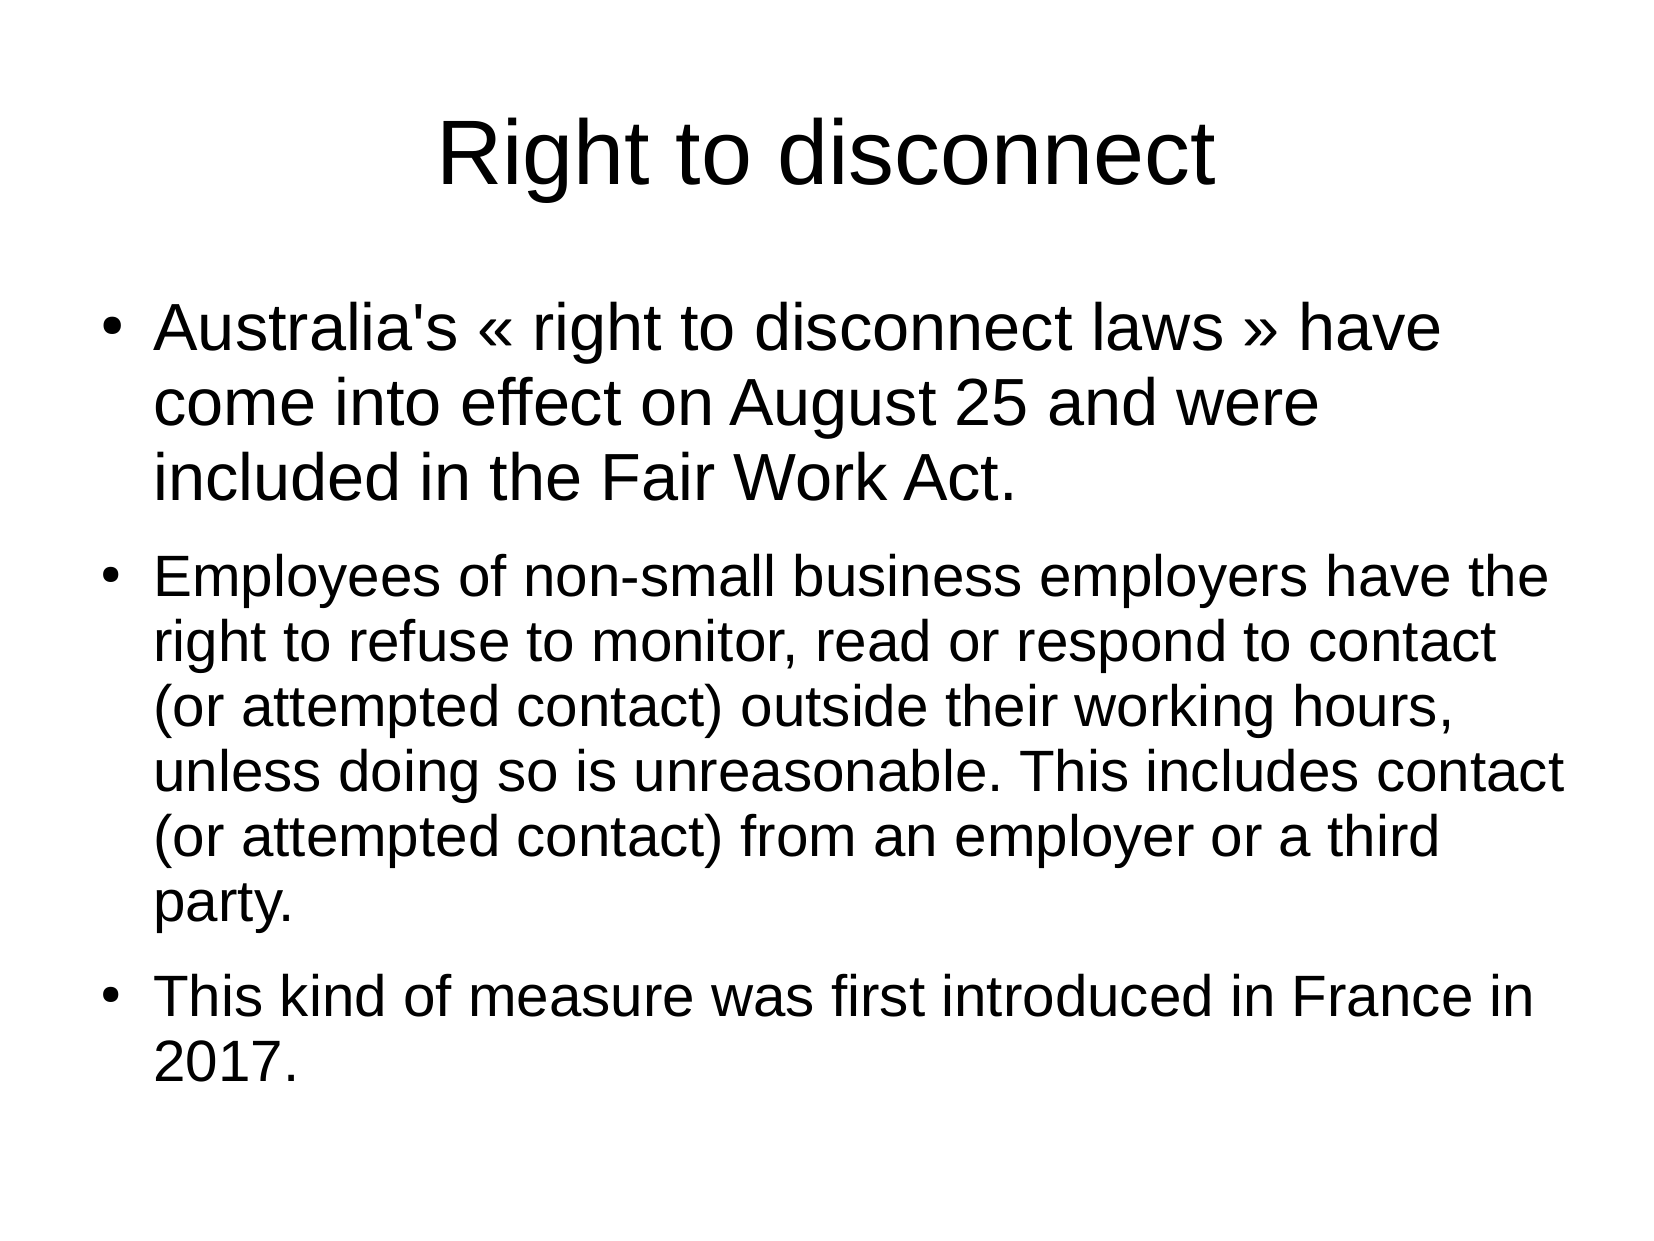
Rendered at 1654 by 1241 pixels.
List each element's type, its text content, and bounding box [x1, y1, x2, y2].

title Right to disconnect [82, 49, 1571, 257]
list Australia's « right to disconnect laws » have come into effect on August 25 and were included in the Fair Work Act. Employees of non-small business employers have the right to refuse to monitor, read or respond to contact (or attempted contact) outside their working hours, unless doing so is unreasonable. This includes contact (or attempted contact) from an employer or a third party. This kind of measure was first introduced in France in 2017. [82, 290, 1571, 1109]
